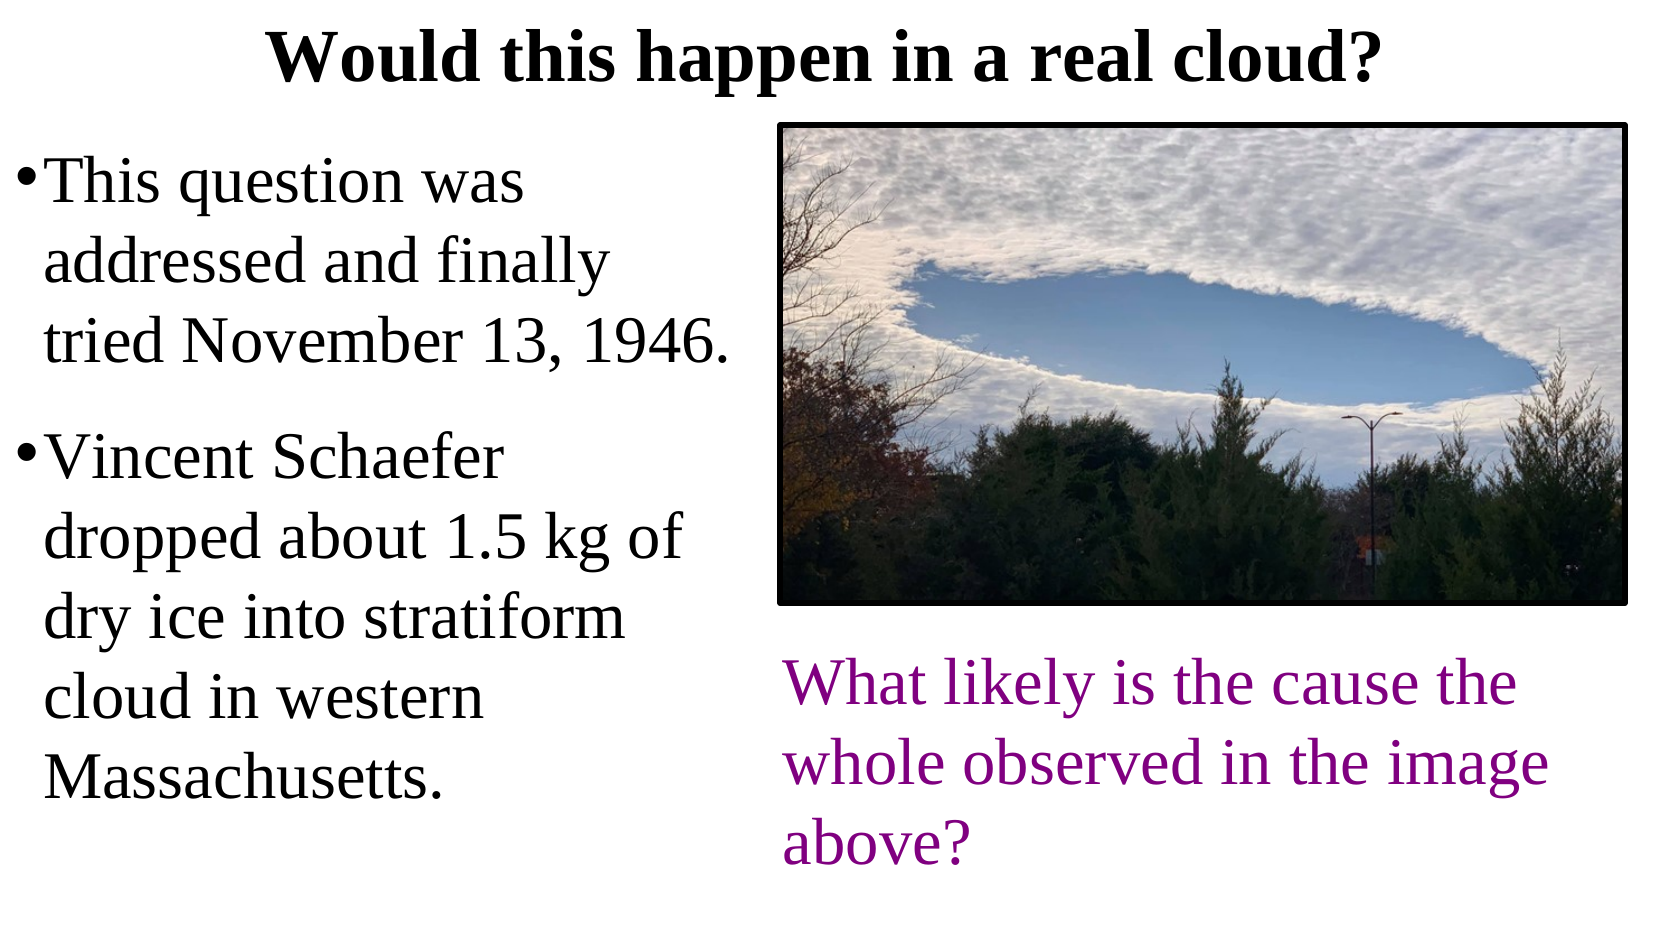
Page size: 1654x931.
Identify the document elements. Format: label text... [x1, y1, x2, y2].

title Would this happen in a real cloud? [0, 2, 1651, 113]
picture [783, 128, 1622, 601]
list This question was addressed and finally tried November 13, 1946. Vincent Schaefer dropped about 1.5 kg of dry ice into stratiform cloud in western Massachusetts. [0, 128, 751, 826]
text_box What likely is the cause the whole observed in the image above? [767, 630, 1631, 886]
